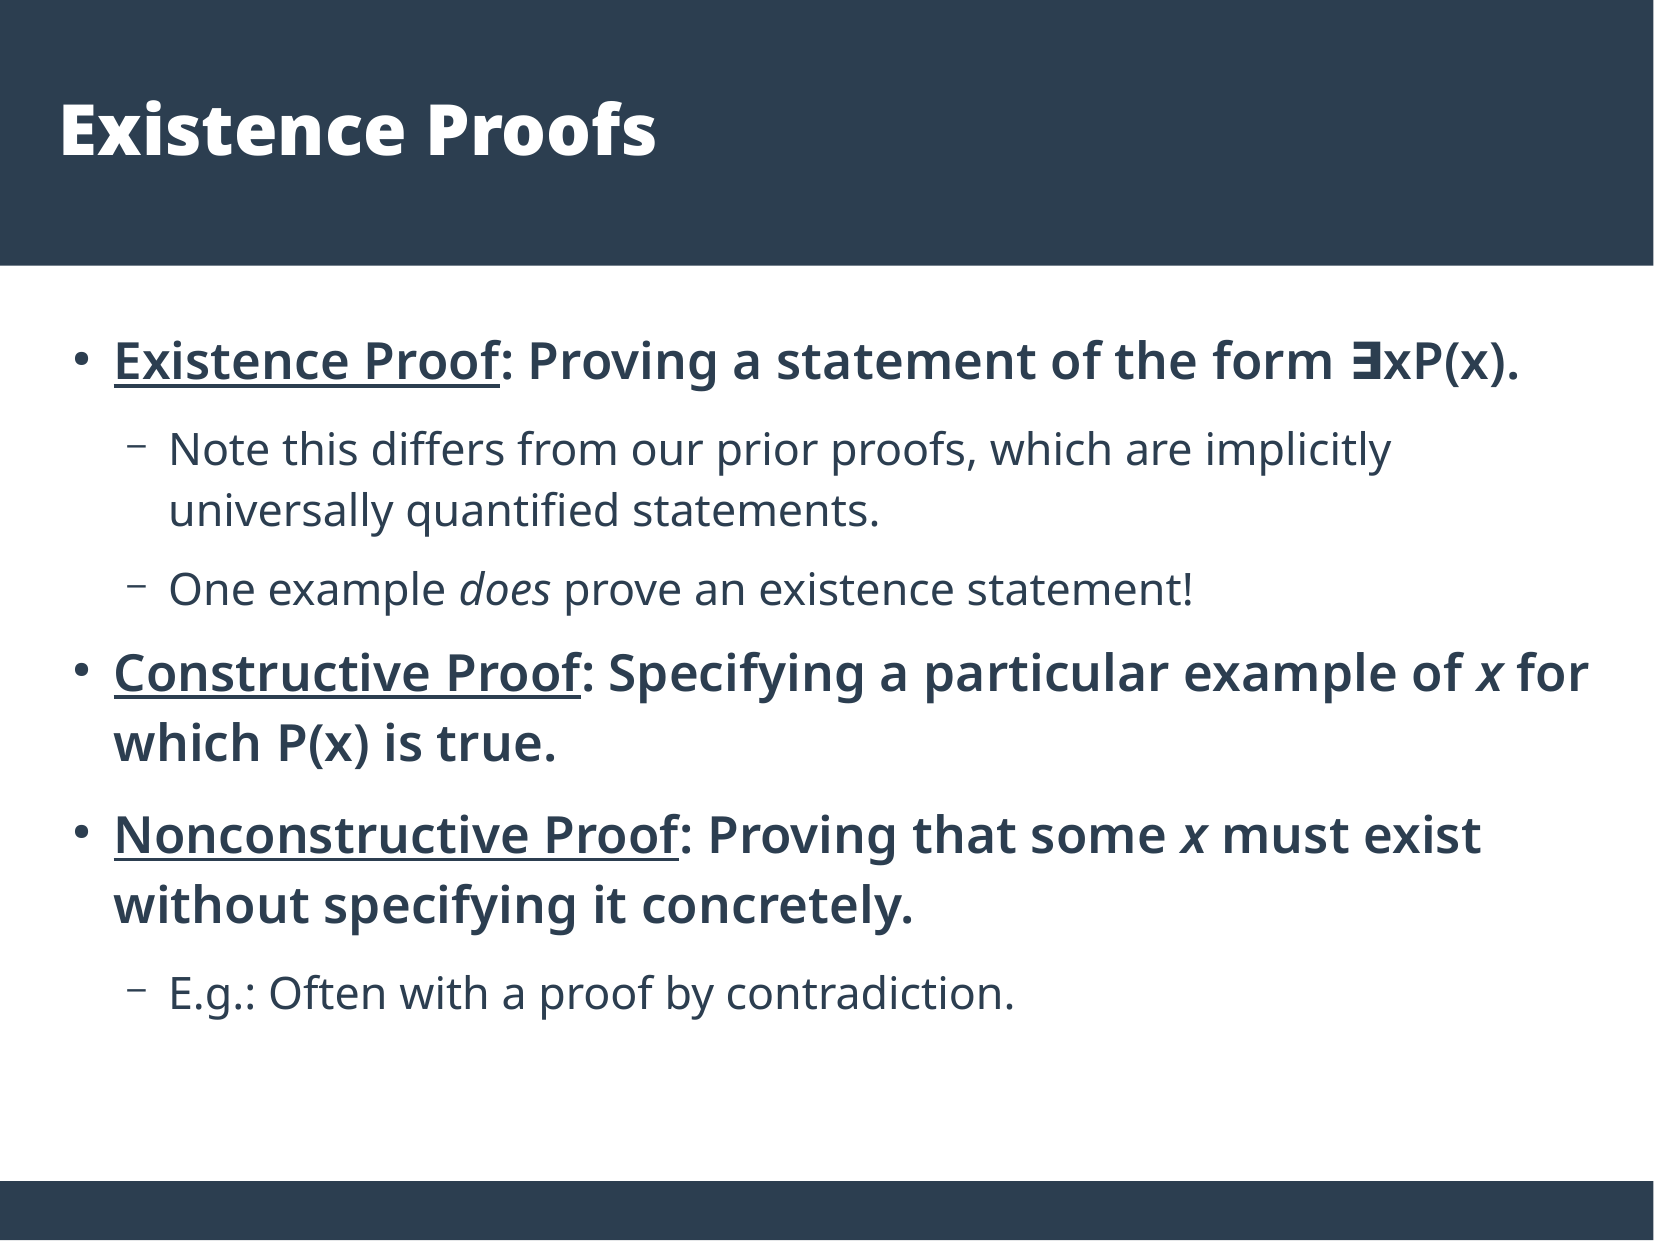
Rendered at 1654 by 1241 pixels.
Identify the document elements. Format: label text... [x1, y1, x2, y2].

list Existence Proof: Proving a statement of the form ∃xP(x). Note this differs from our prior proofs, which are implicitly universally quantified statements. One example does prove an existence statement! Constructive Proof: Specifying a particular example of x for which P(x) is true. Nonconstructive Proof: Proving that some x must exist without specifying it concretely. E.g.: Often with a proof by contradiction. [59, 324, 1595, 1036]
title Existence Proofs [59, 49, 1595, 207]
